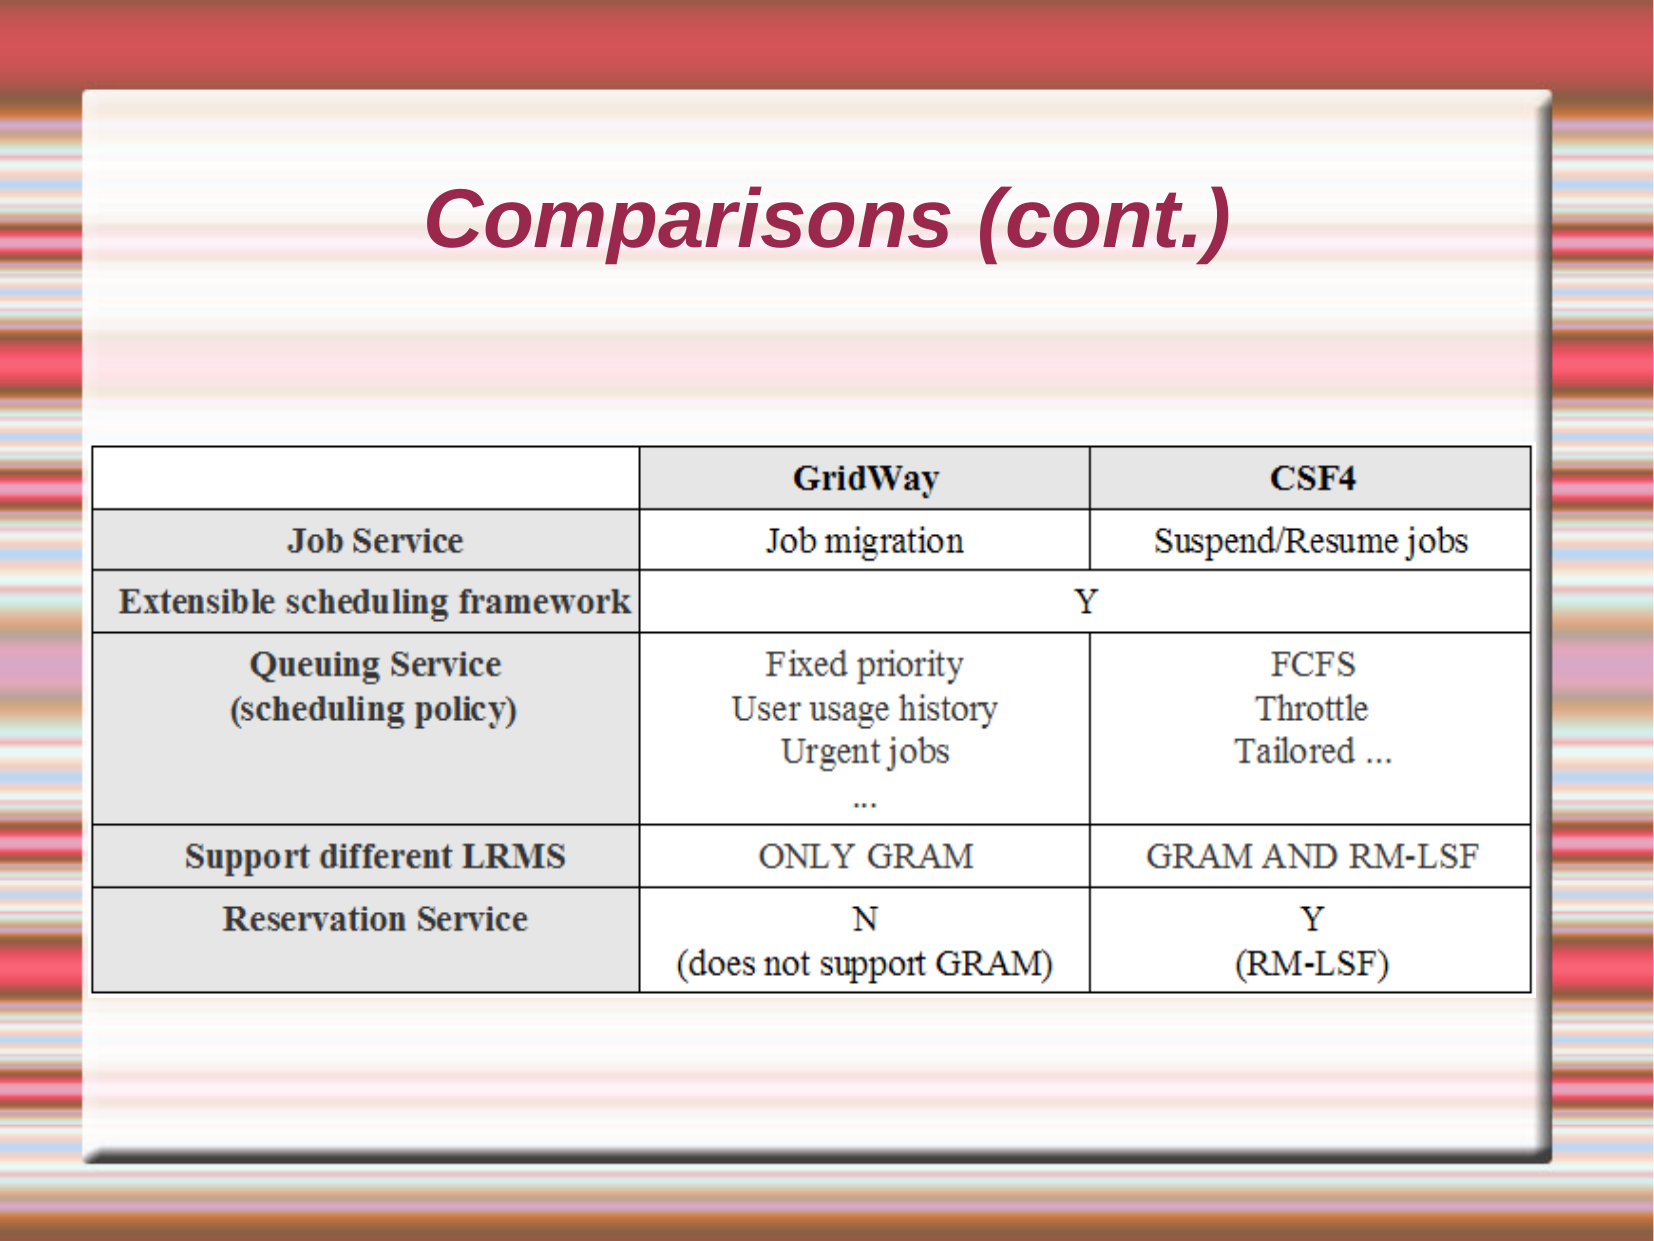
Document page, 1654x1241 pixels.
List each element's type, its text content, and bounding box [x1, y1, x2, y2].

title Comparisons (cont.) [121, 122, 1534, 315]
picture [0, 0, 1654, 1241]
